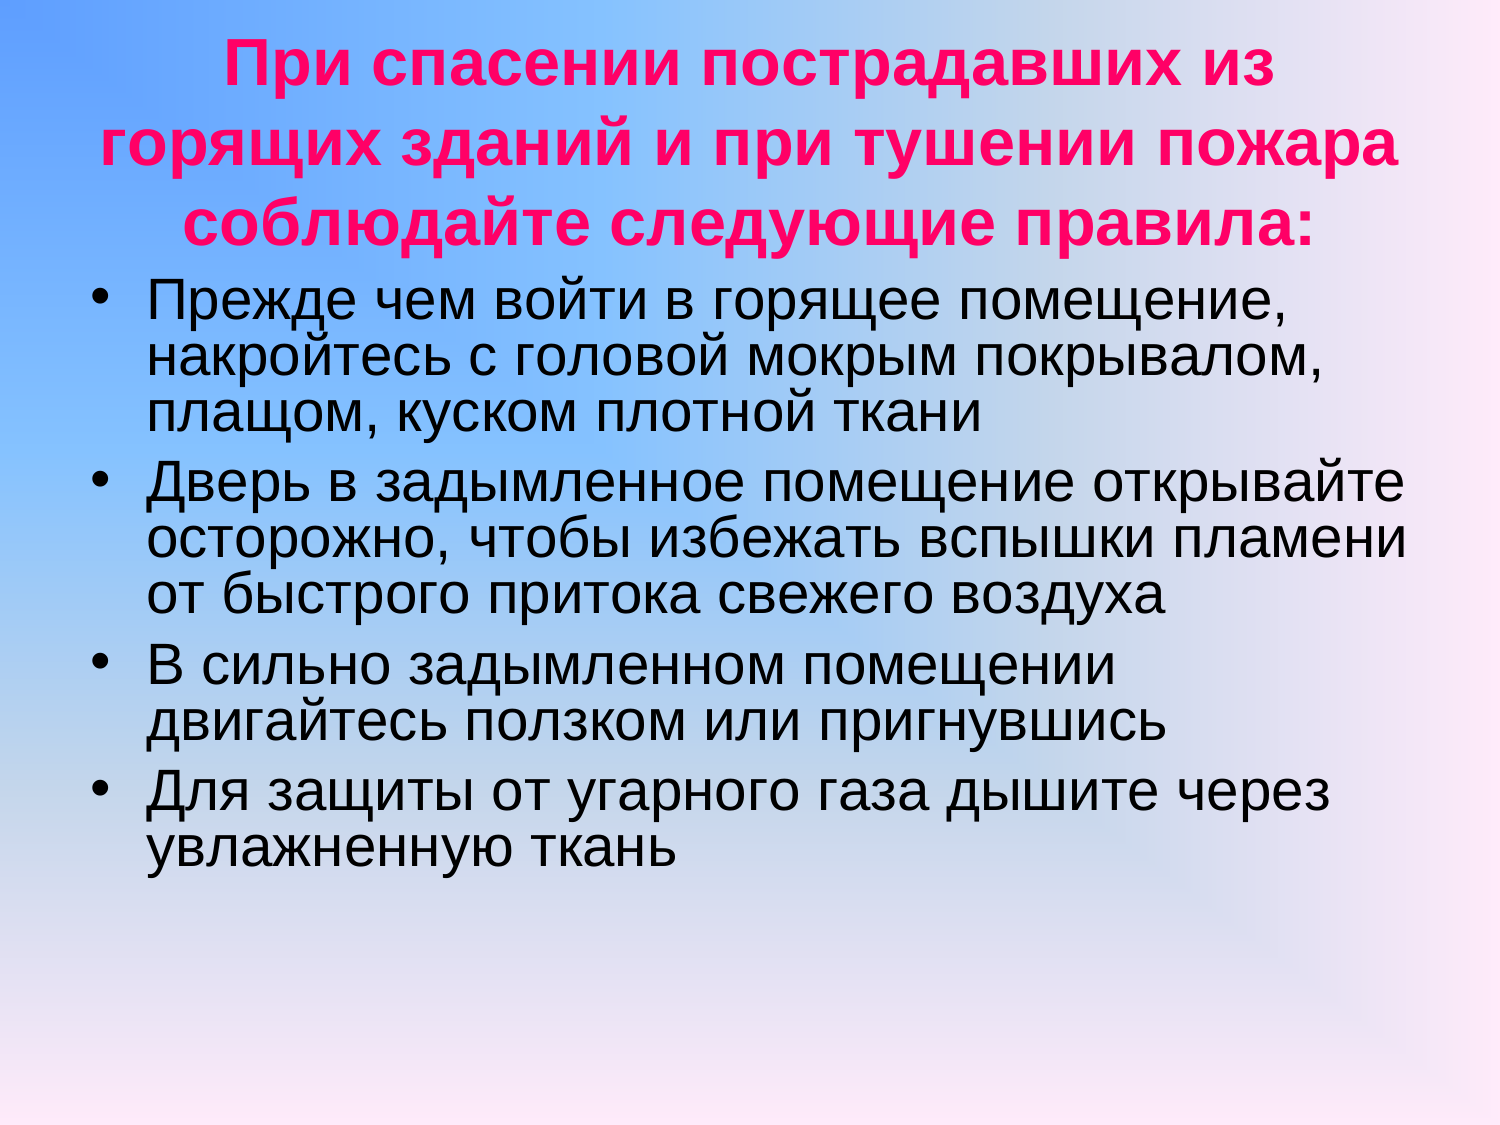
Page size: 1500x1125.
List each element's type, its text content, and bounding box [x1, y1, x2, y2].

title При спасении пострадавших из горящих зданий и при тушении пожара соблюдайте следующие правила: [75, 11, 1426, 267]
list Прежде чем войти в горящее помещение, накройтесь с головой мокрым покрывалом, плащом, куском плотной ткани Дверь в задымленное помещение открывайте осторожно, чтобы избежать вспышки пламени от быстрого притока свежего воздуха В сильно задымленном помещении двигайтесь ползком или пригнувшись Для защиты от угарного газа дышите через увлажненную ткань [75, 267, 1426, 1010]
picture [0, 0, 1500, 1125]
